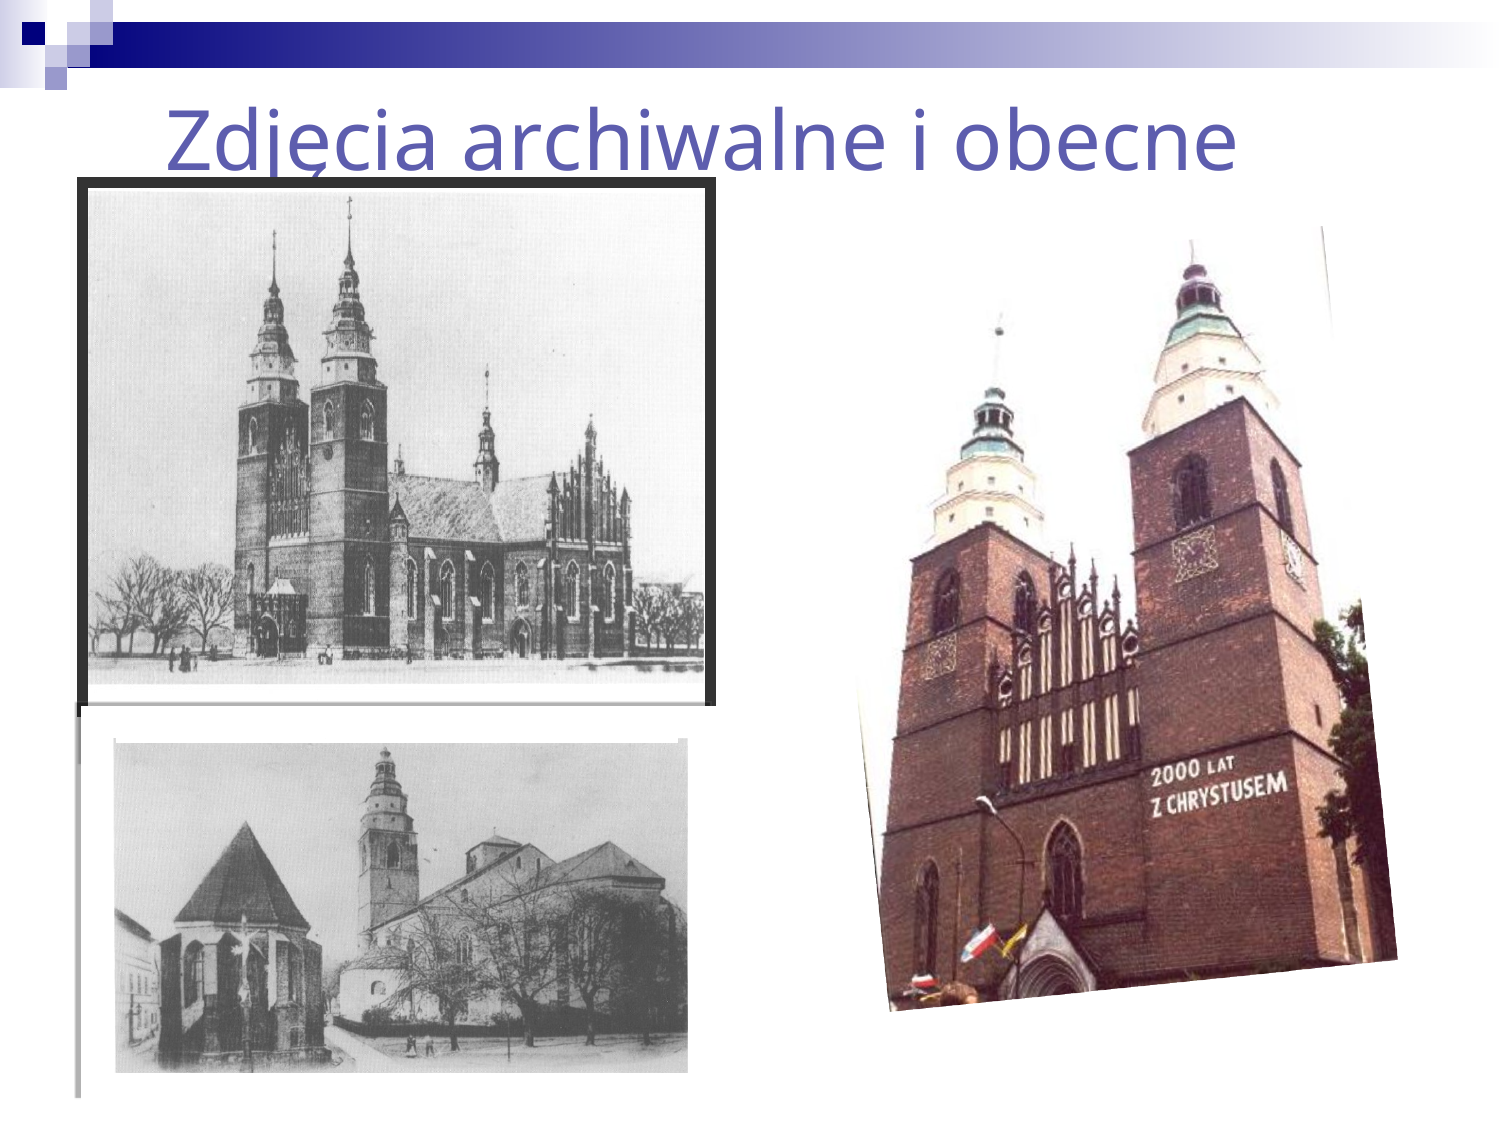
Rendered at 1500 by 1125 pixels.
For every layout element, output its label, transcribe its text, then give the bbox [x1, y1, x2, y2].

picture [112, 737, 688, 1073]
title Zdjęcia archiwalne i obecne [75, 75, 1426, 300]
picture [813, 225, 1398, 1012]
picture [87, 187, 706, 701]
picture [87, 702, 706, 706]
